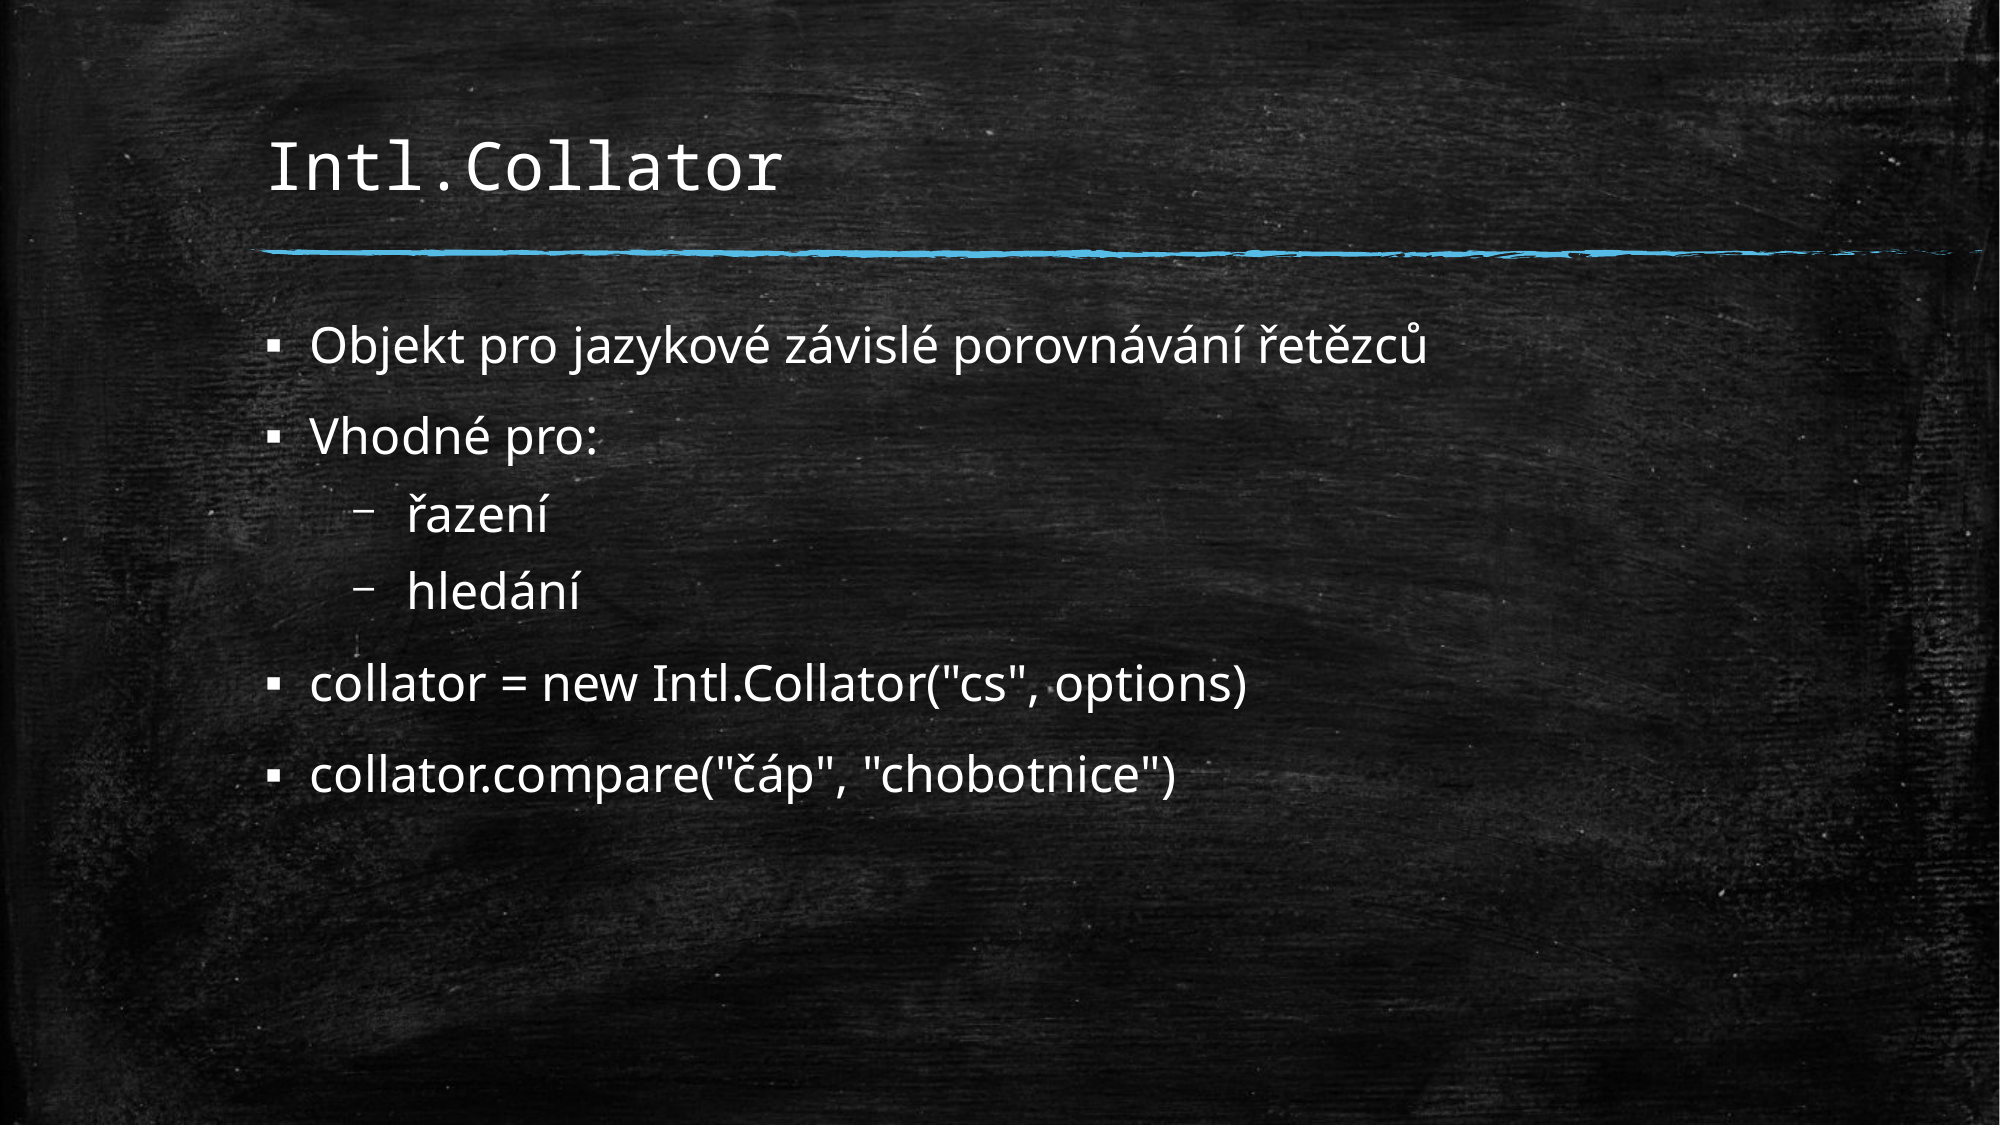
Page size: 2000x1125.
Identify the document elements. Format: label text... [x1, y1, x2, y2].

picture [0, 0, 2000, 1125]
title Intl.Collator [249, 45, 1750, 213]
list Objekt pro jazykové závislé porovnávání řetězců Vhodné pro: řazení hledání collator = new Intl.Collator("cs", options) collator.compare("čáp", "chobotnice") [249, 312, 1750, 1013]
